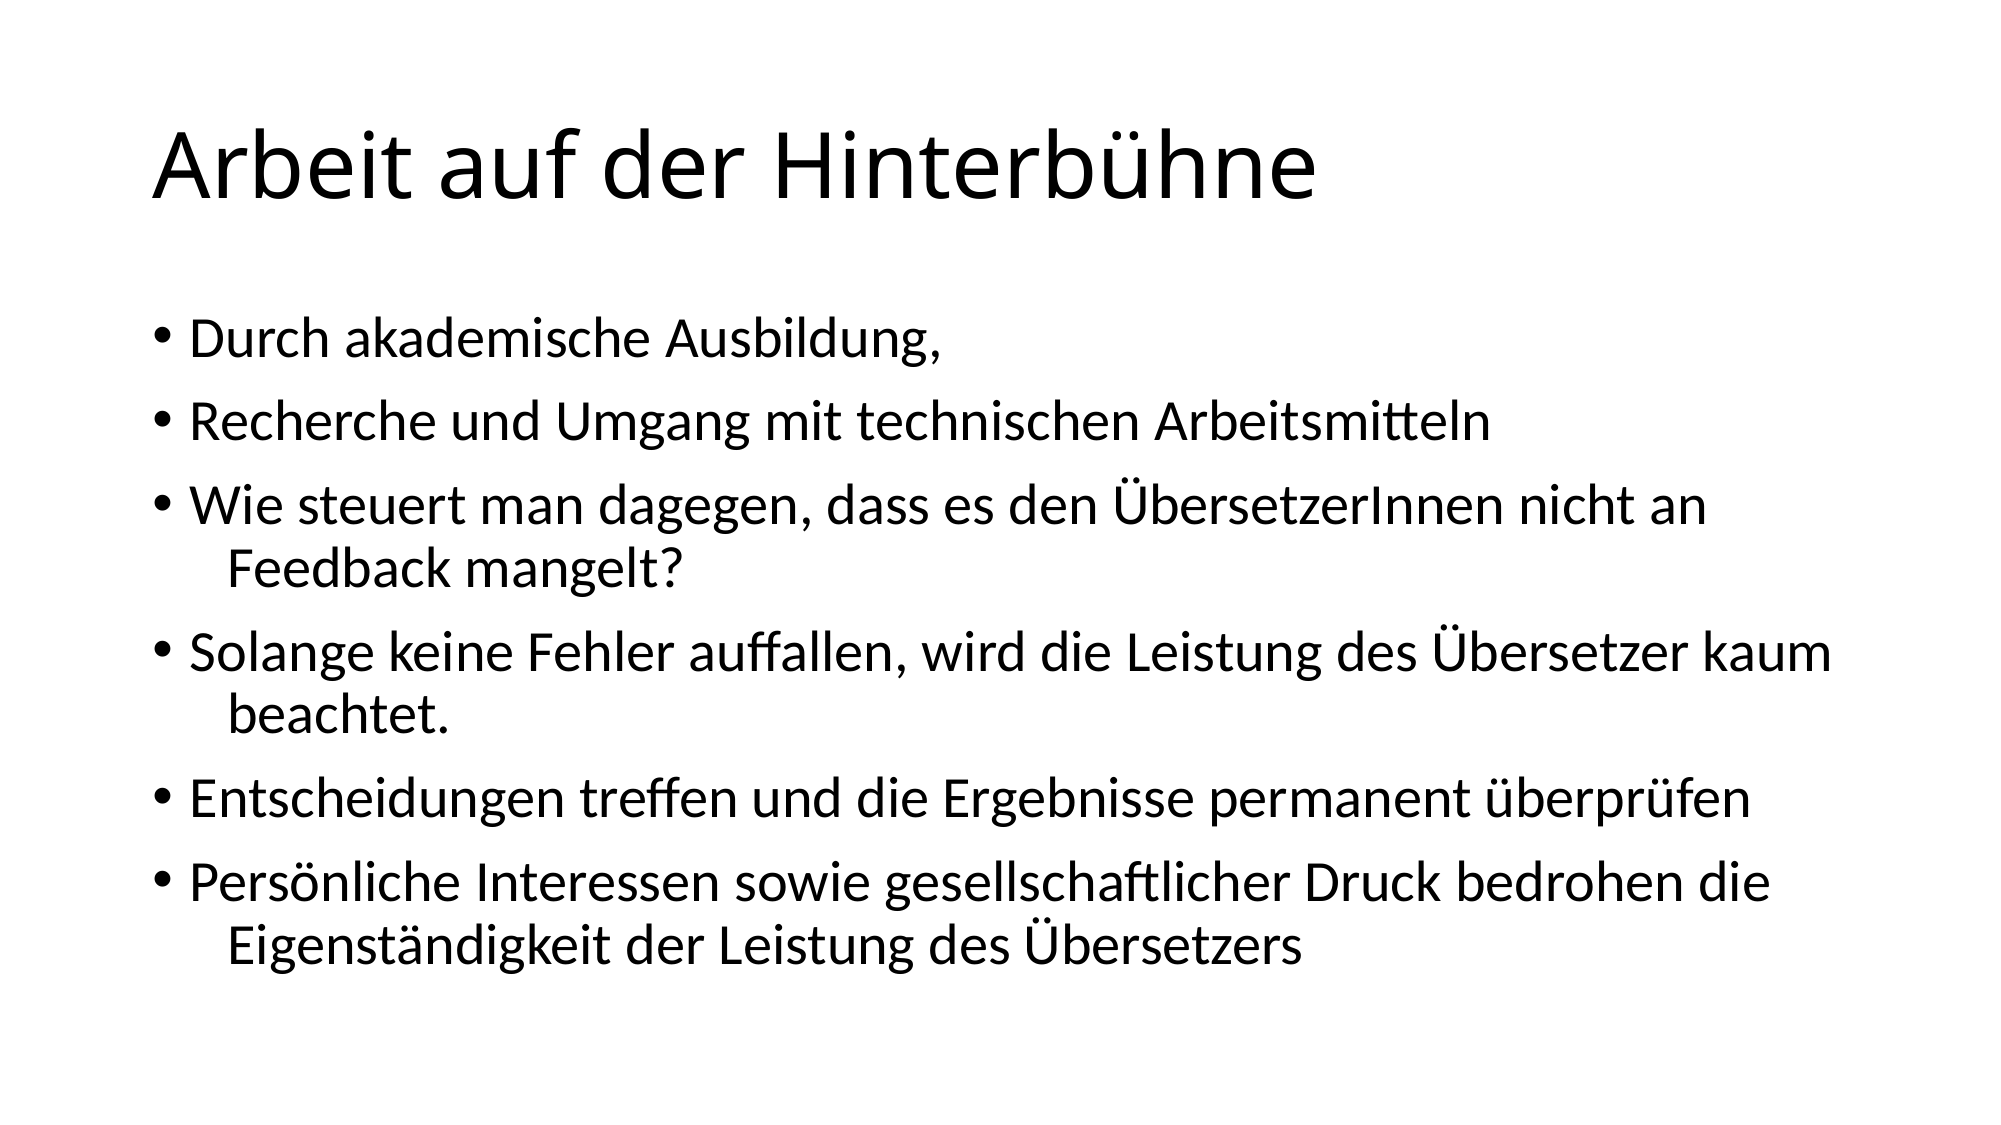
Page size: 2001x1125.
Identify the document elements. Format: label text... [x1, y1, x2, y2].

list Durch akademische Ausbildung, Recherche und Umgang mit technischen Arbeitsmitteln Wie steuert man dagegen, dass es den ÜbersetzerInnen nicht an Feedback mangelt? Solange keine Fehler auffallen, wird die Leistung des Übersetzer kaum beachtet. Entscheidungen treffen und die Ergebnisse permanent überprüfen Persönliche Interessen sowie gesellschaftlicher Druck bedrohen die Eigenständigkeit der Leistung des Übersetzers [137, 299, 1863, 1014]
title Arbeit auf der Hinterbühne [137, 59, 1863, 278]
